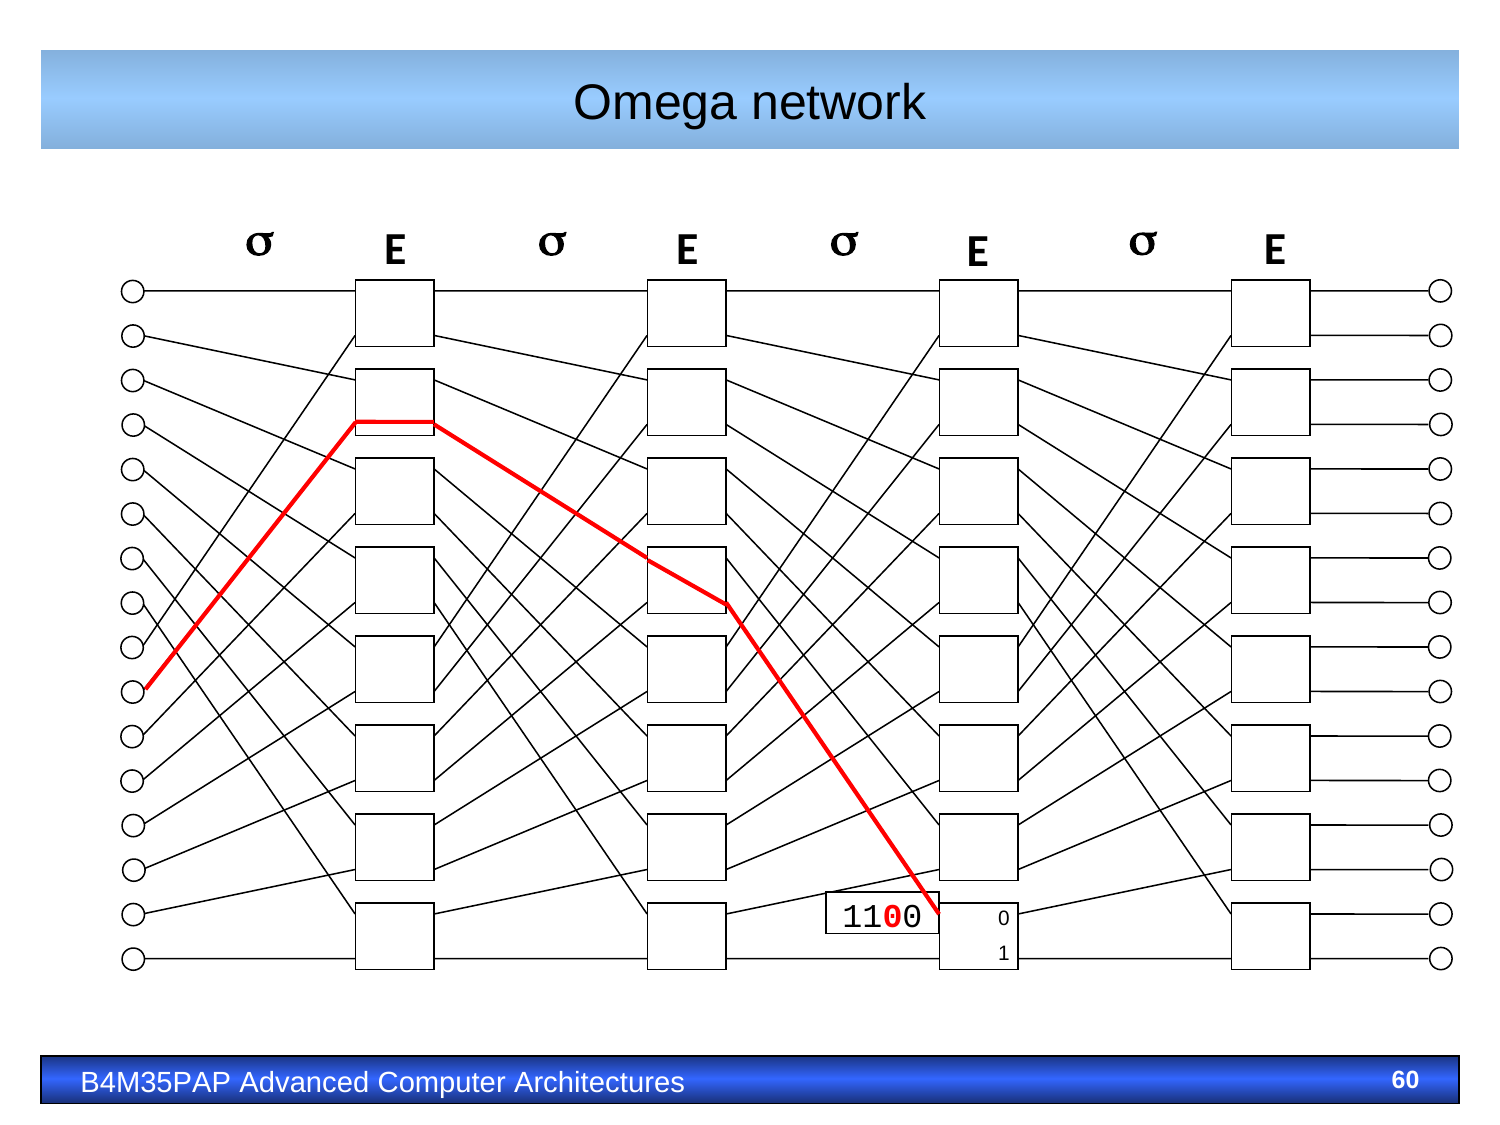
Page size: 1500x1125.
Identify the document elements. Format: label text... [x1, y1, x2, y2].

text_box [647, 724, 727, 792]
text_box  [163, 201, 356, 315]
text_box [1429, 680, 1452, 703]
text_box [647, 368, 727, 436]
text_box [122, 814, 145, 837]
text_box [1429, 457, 1452, 481]
text_box [355, 457, 435, 525]
text_box [939, 457, 1019, 525]
text_box [647, 546, 727, 601]
text_box [1428, 546, 1451, 570]
text_box [647, 457, 727, 525]
text_box 0 [983, 899, 1017, 933]
text_box [647, 813, 727, 881]
text_box [122, 413, 145, 437]
text_box [355, 635, 435, 703]
text_box [120, 769, 144, 793]
text_box [121, 680, 144, 704]
text_box [121, 591, 144, 615]
text_box [1428, 591, 1452, 614]
text_box [120, 636, 144, 659]
text_box 1100 [928, 892, 939, 908]
text_box [647, 902, 727, 970]
text_box [1428, 769, 1451, 792]
text_box [1231, 635, 1311, 703]
text_box [939, 635, 1019, 703]
text_box [1429, 813, 1453, 837]
text_box [939, 724, 1019, 792]
text_box [939, 813, 1019, 881]
text_box [1231, 368, 1311, 436]
text_box [1429, 368, 1452, 392]
text_box [1429, 279, 1452, 303]
text_box [120, 725, 144, 748]
text_box [647, 563, 727, 614]
text_box 1 [983, 933, 1032, 972]
text_box [939, 902, 983, 970]
text_box E [591, 211, 784, 325]
text_box [355, 368, 435, 422]
text_box [355, 724, 435, 792]
text_box E [1179, 211, 1371, 325]
text_box [1429, 902, 1453, 926]
text_box [121, 369, 144, 392]
text_box  [747, 201, 940, 315]
text_box [355, 424, 435, 436]
text_box [121, 280, 144, 303]
text_box [122, 903, 145, 926]
title Omega network [41, 50, 1459, 149]
text_box [1429, 413, 1453, 436]
text_box 1100 [826, 892, 939, 934]
text_box [355, 546, 435, 614]
text_box [939, 326, 1019, 347]
text_box  [1046, 200, 1239, 314]
text_box [121, 458, 144, 481]
text_box [121, 324, 145, 348]
text_box [120, 547, 144, 570]
text_box [1429, 947, 1453, 970]
text_box [939, 368, 1019, 436]
text_box [1428, 724, 1451, 748]
text_box [1430, 858, 1453, 881]
text_box [1429, 502, 1452, 525]
text_box  [455, 201, 648, 315]
text_box [1231, 546, 1311, 614]
text_box [122, 859, 146, 882]
text_box [121, 502, 144, 526]
text_box [939, 546, 1019, 614]
text_box [1231, 724, 1311, 792]
text_box [1231, 902, 1311, 970]
text_box [647, 635, 727, 703]
text_box [647, 325, 727, 347]
text_box [1429, 324, 1452, 347]
text_box [1231, 457, 1311, 525]
text_box E [299, 211, 491, 325]
text_box [355, 325, 435, 347]
text_box [355, 902, 435, 970]
text_box [122, 948, 145, 971]
text_box [355, 813, 435, 881]
text_box [1231, 813, 1311, 881]
text_box [1428, 635, 1451, 659]
text_box [1231, 325, 1311, 347]
text_box E [881, 213, 1074, 326]
